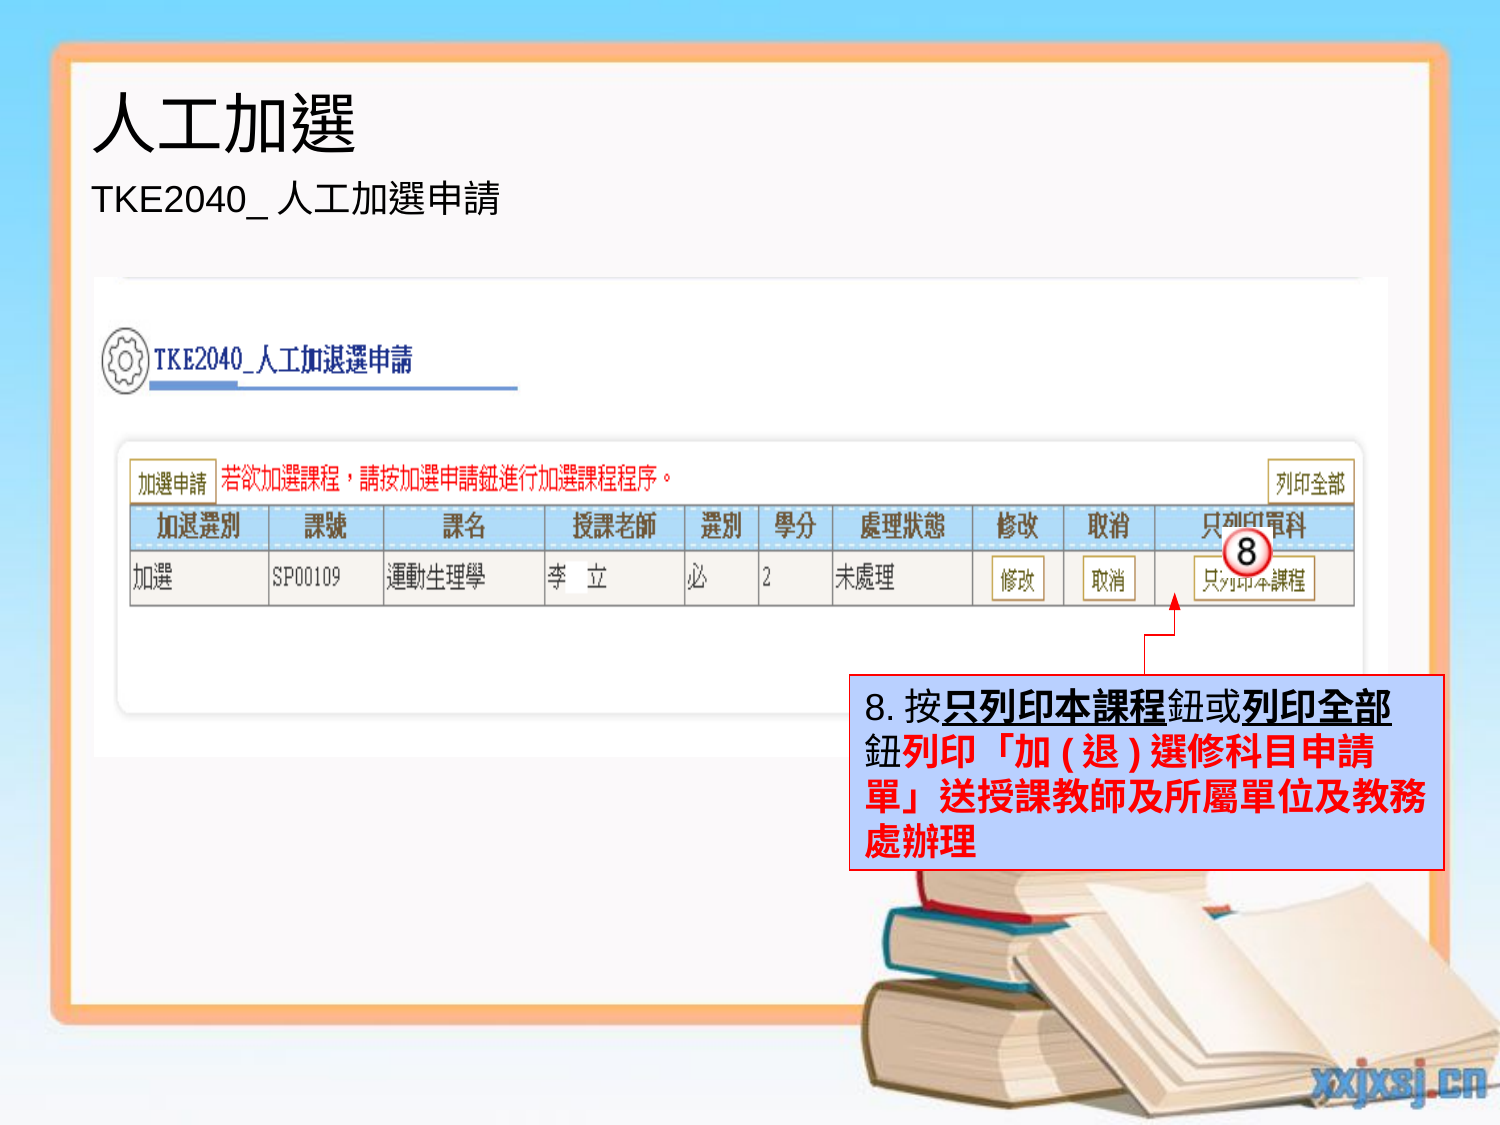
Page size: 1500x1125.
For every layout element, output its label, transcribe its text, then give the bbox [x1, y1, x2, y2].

text_box 人工加選 [75, 66, 1426, 177]
text_box 8.按只列印本課程鈕或列印全部鈕列印「加(退)選修科目申請單」送授課教師及所屬單位及教務處辦理 [849, 675, 1445, 827]
picture [0, 0, 1500, 1125]
text_box TKE2040_人工加選申請 [75, 167, 512, 229]
